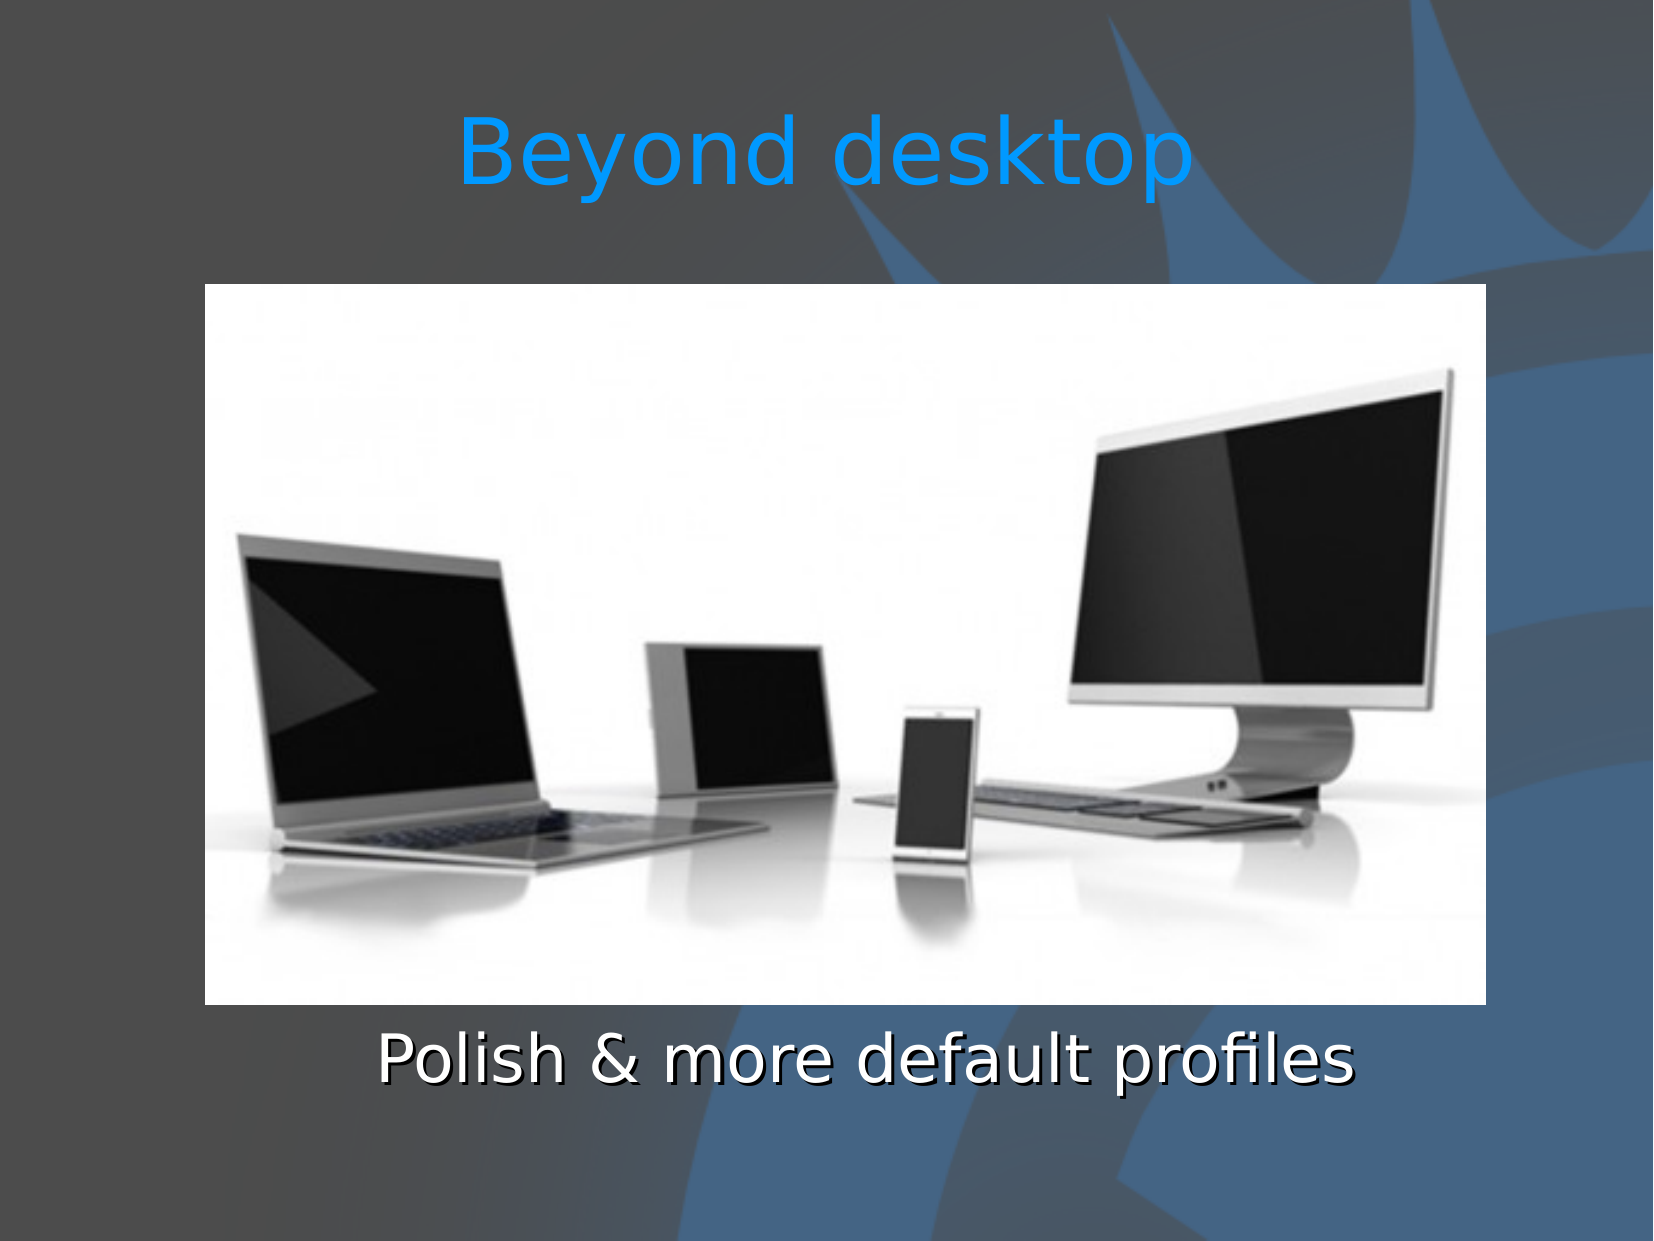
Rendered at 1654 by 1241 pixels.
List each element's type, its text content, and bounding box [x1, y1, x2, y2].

title Beyond desktop [82, 49, 1571, 257]
list Polish & more default profiles [200, 1020, 1491, 1120]
picture [0, 0, 1654, 1241]
